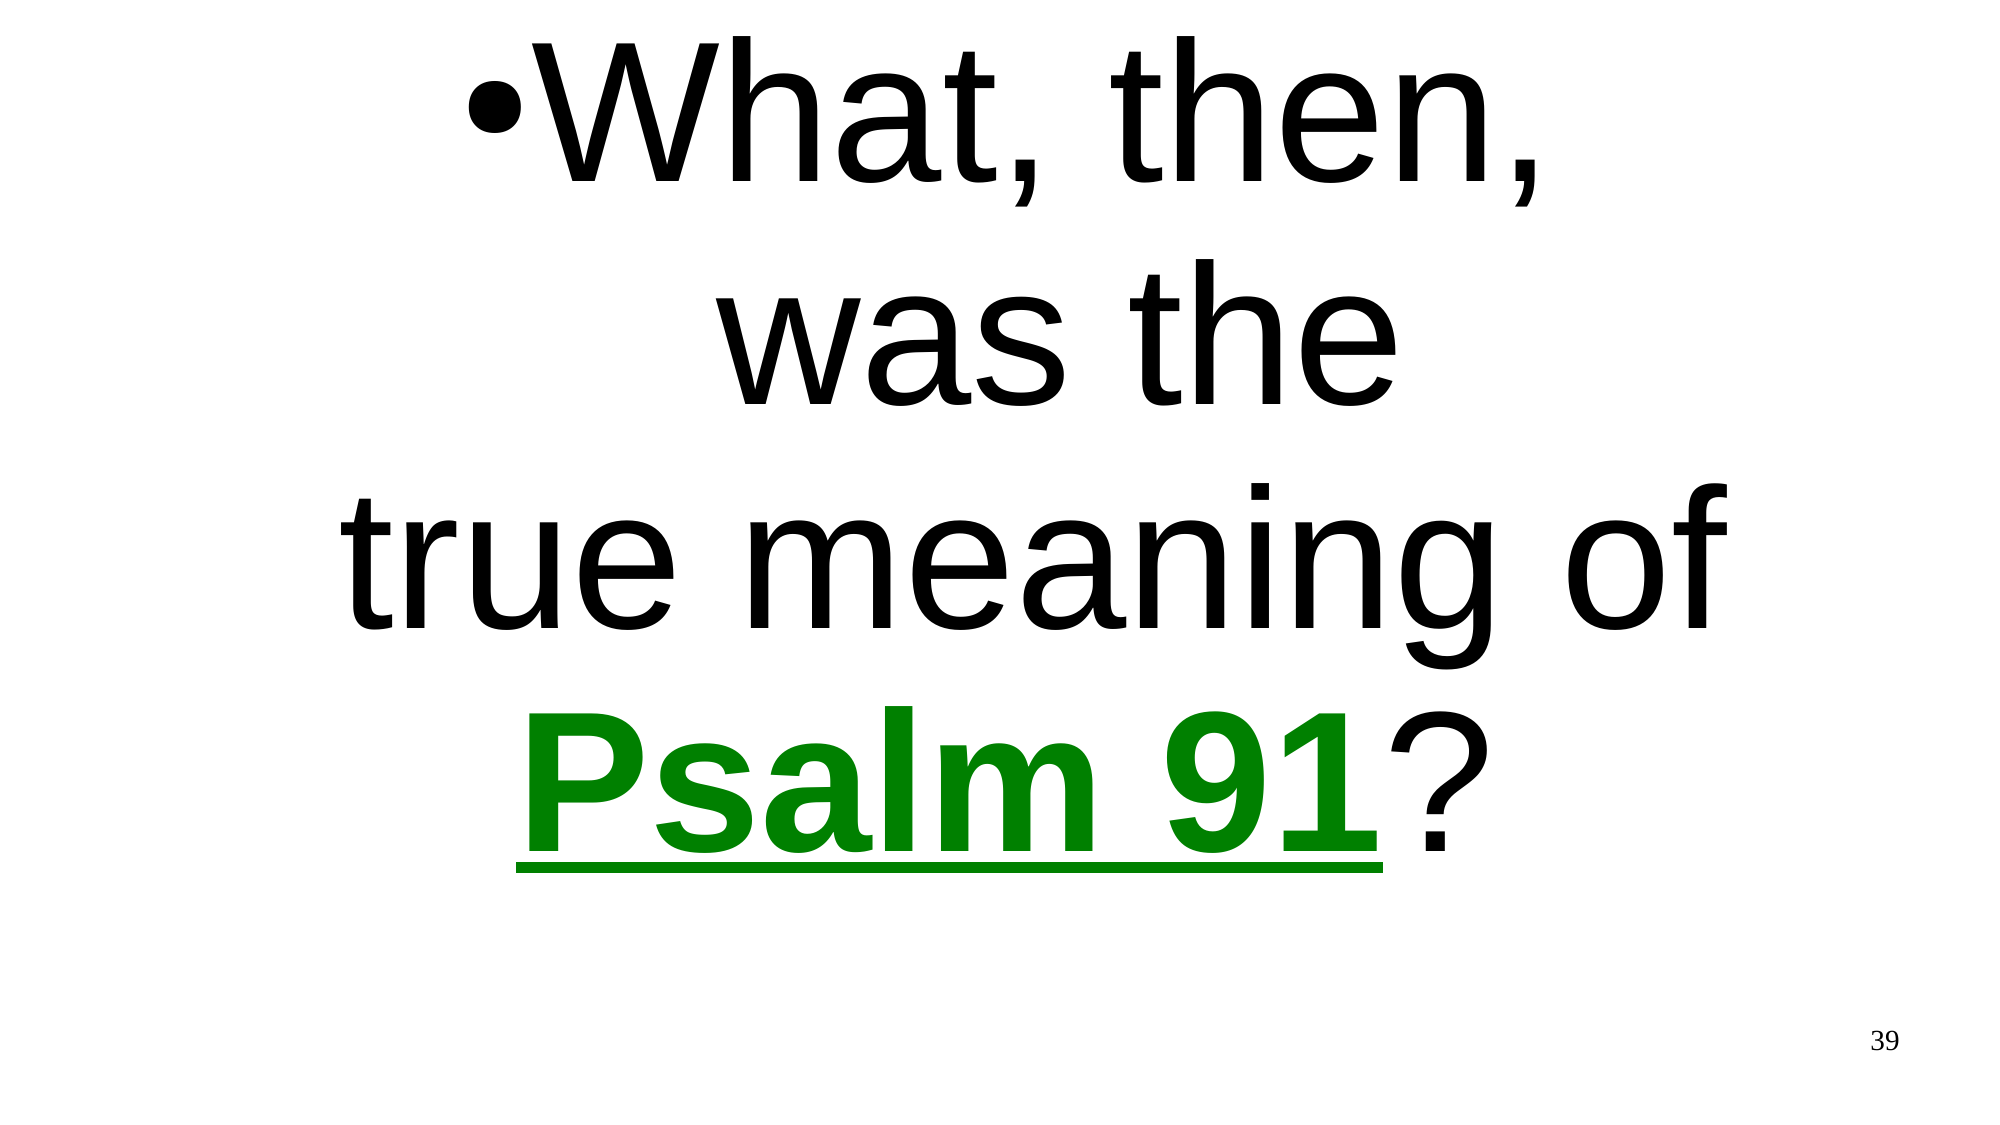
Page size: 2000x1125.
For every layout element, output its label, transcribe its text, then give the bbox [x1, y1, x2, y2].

list What, then, was the true meaning of Psalm 91? [0, 0, 1996, 1123]
